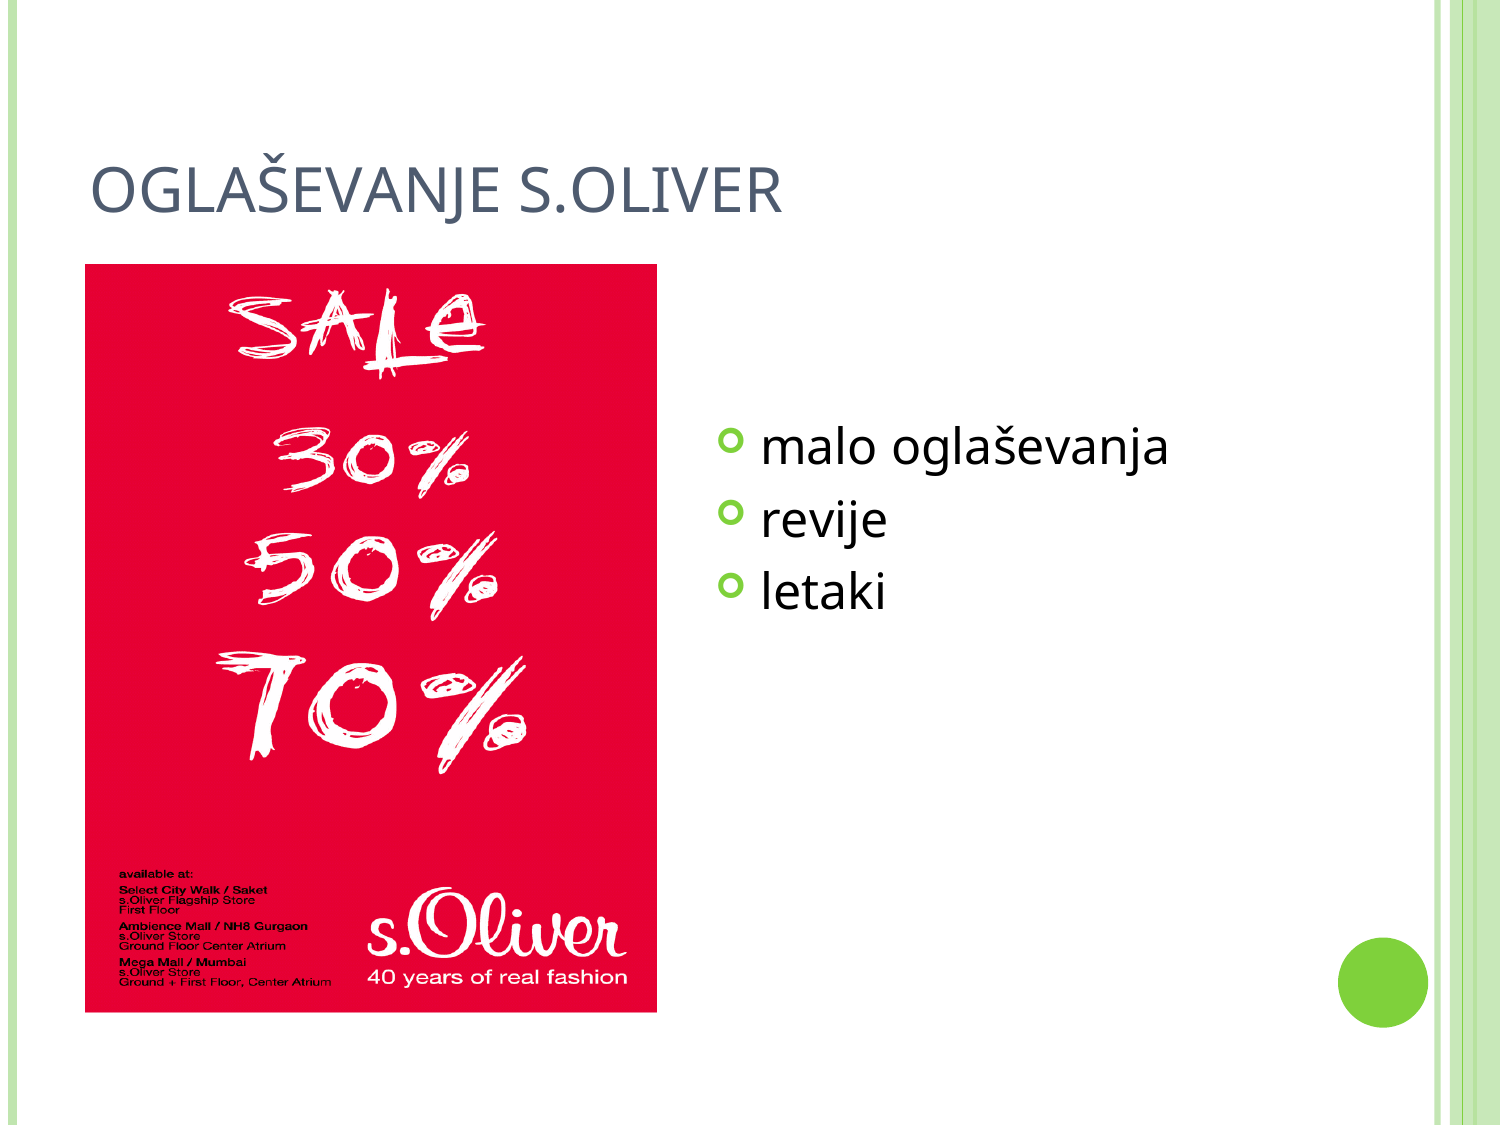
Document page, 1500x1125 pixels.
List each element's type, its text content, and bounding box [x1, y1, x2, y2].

text_box [82, 262, 657, 1013]
title OGLAŠEVANJE S.OLIVER [74, 44, 1300, 233]
list malo oglaševanja revije letaki [700, 262, 1301, 1013]
